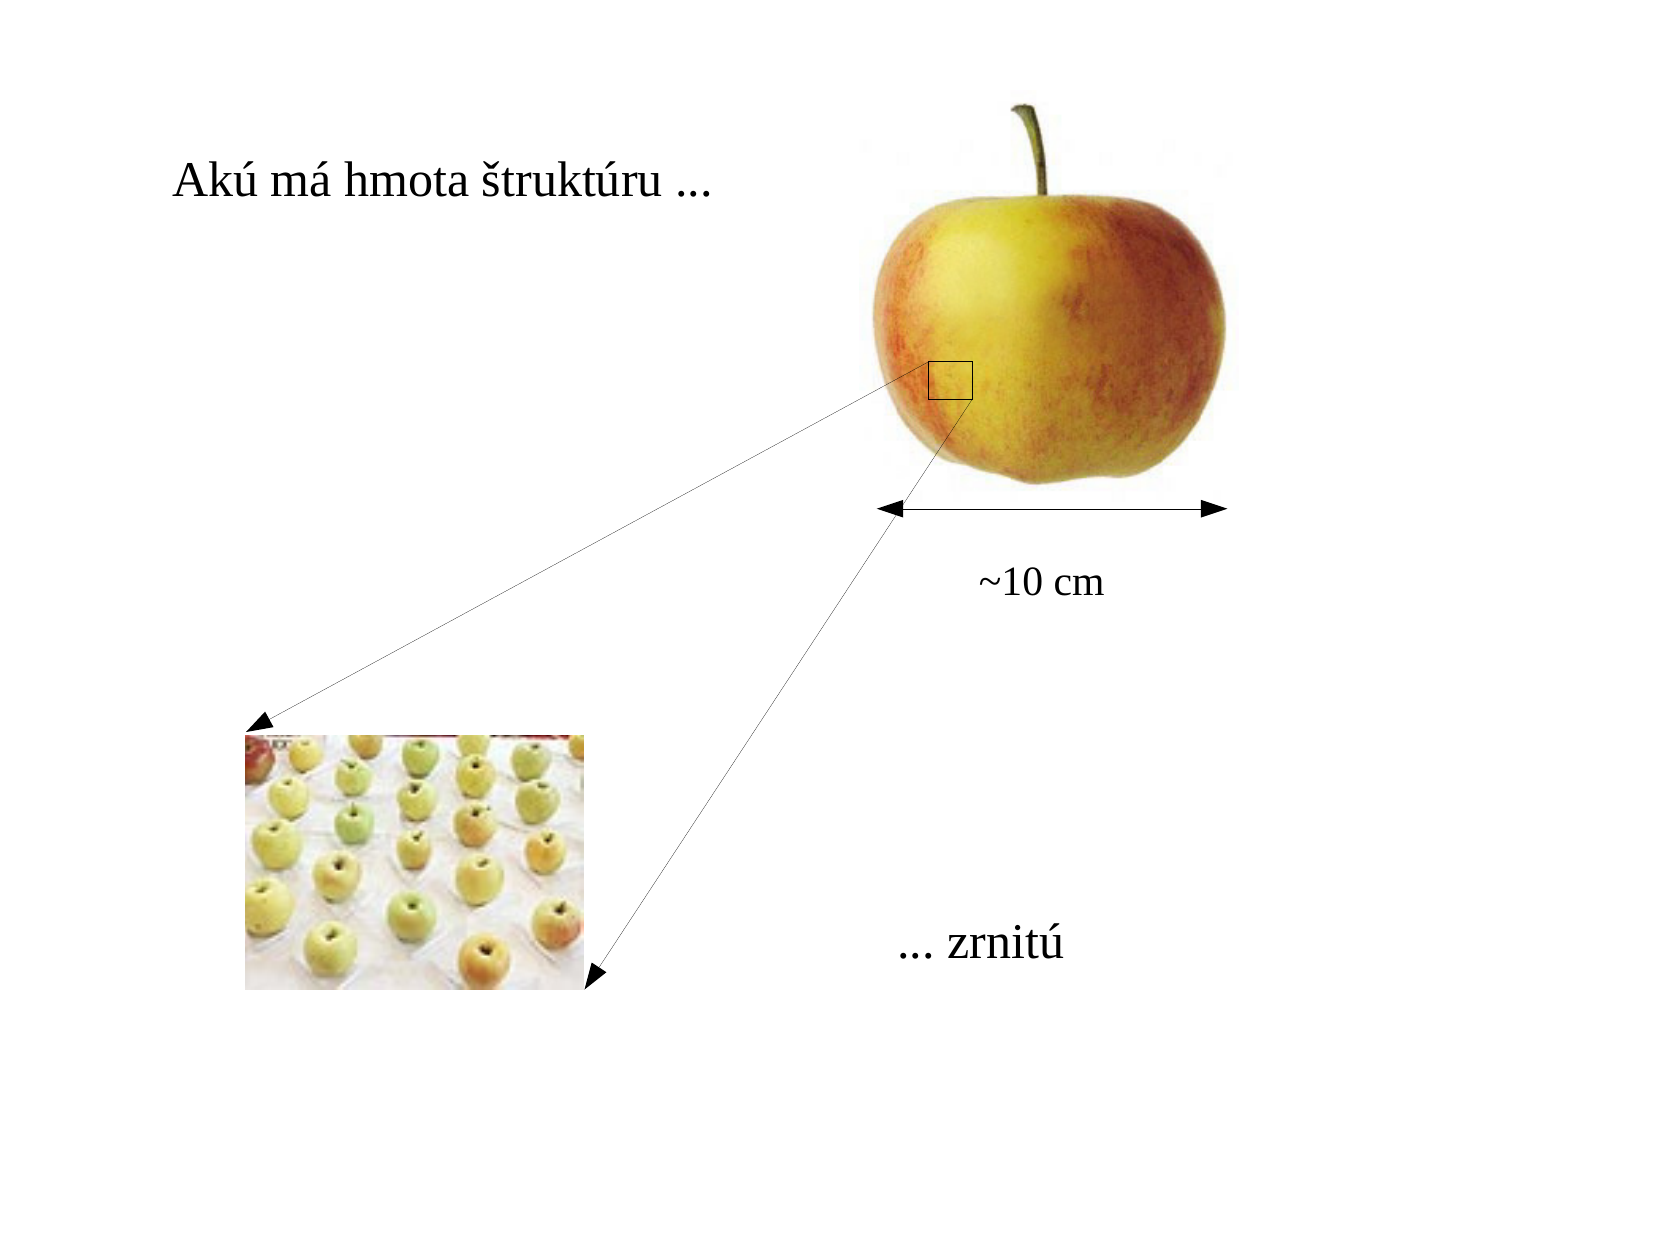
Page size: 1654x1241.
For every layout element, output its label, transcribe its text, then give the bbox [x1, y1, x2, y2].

text_box [928, 361, 973, 400]
text_box Akú má hmota štruktúru ... [172, 152, 713, 209]
picture [245, 735, 584, 990]
picture [859, 90, 1239, 502]
text_box ... zrnitú [896, 914, 1065, 971]
text_box ~10 cm [978, 558, 1110, 611]
picture [859, 363, 970, 502]
